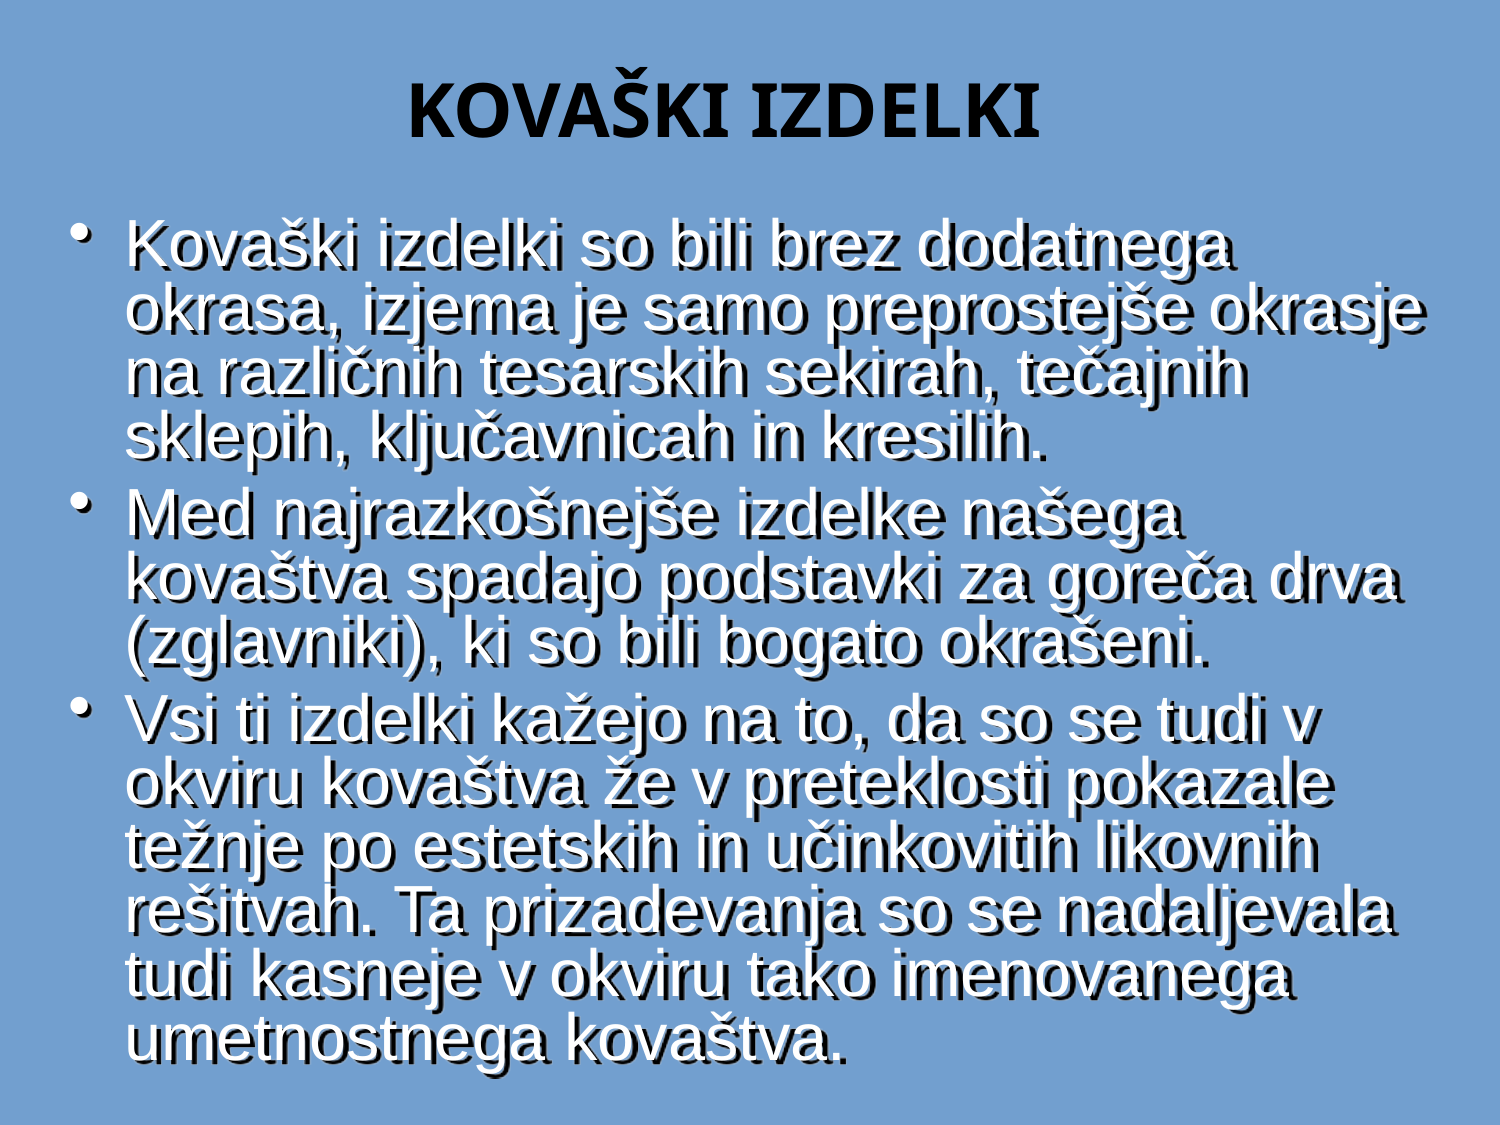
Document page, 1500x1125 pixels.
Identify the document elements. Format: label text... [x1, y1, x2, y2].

text_box KOVAŠKI IZDELKI [336, 54, 1112, 197]
list Kovaški izdelki so bili brez dodatnega okrasa, izjema je samo preprostejše okrasje na različnih tesarskih sekirah, tečajnih sklepih, ključavnicah in kresilih. Med najrazkošnejše izdelke našega kovaštva spadajo podstavki za goreča drva (zglavniki), ki so bili bogato okrašeni. Vsi ti izdelki kažejo na to, da so se tudi v okviru kovaštva že v preteklosti pokazale težnje po estetskih in učinkovitih likovnih rešitvah. Ta prizadevanja so se nadaljevala tudi kasneje v okviru tako imenovanega umetnostnega kovaštva. [53, 208, 1459, 1047]
